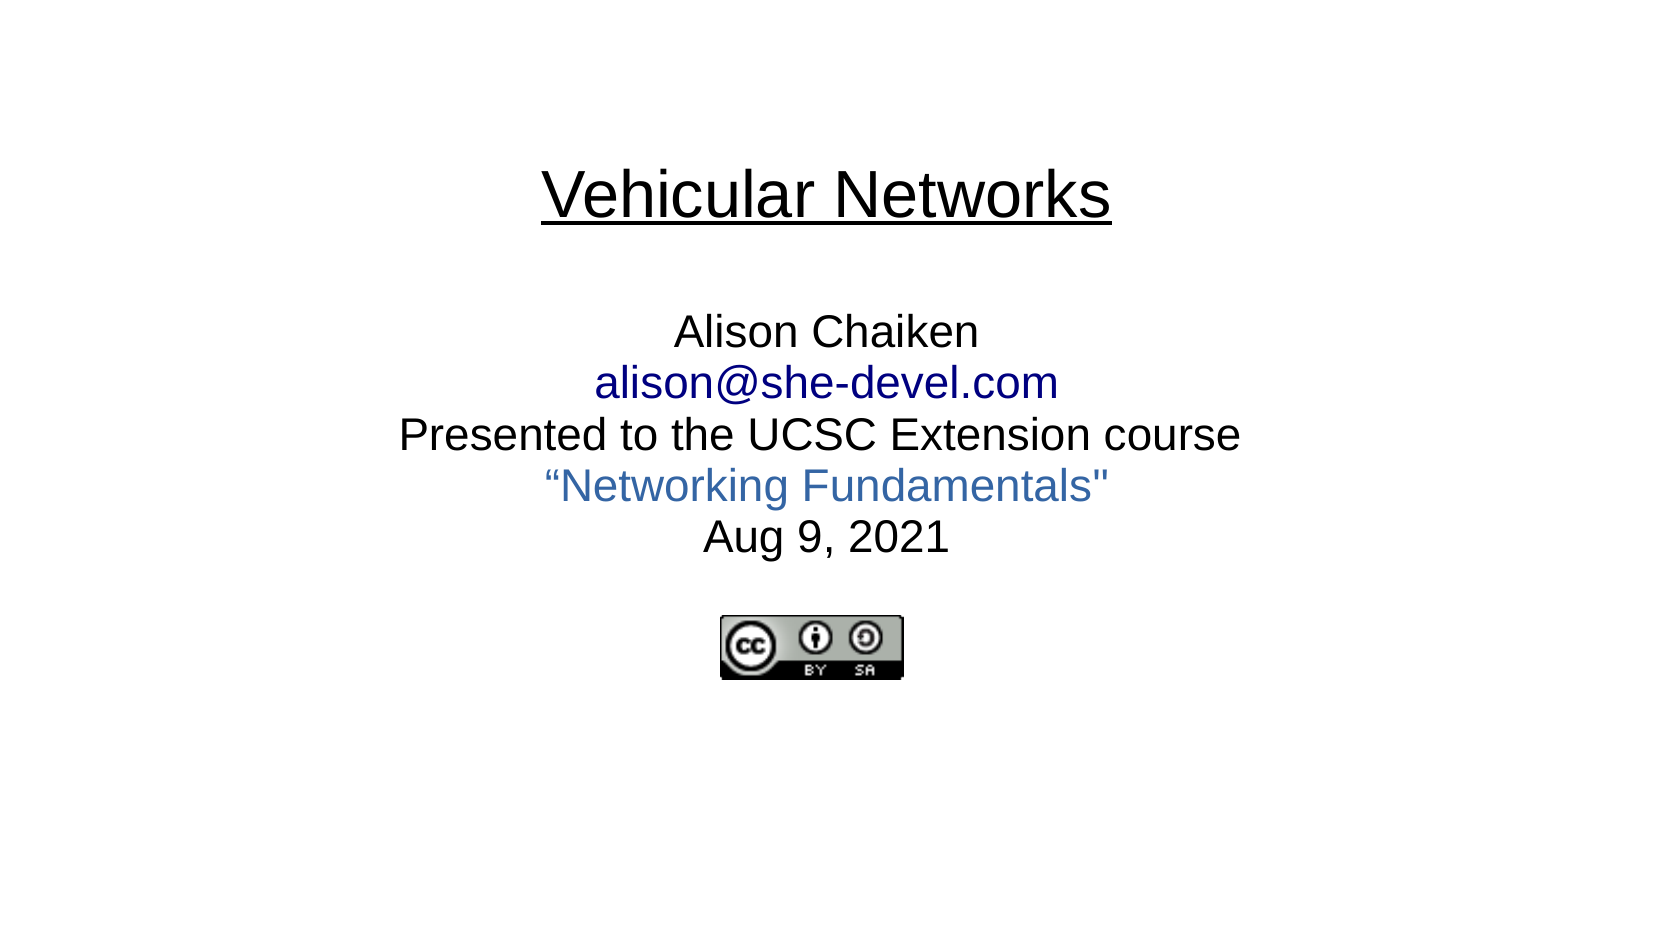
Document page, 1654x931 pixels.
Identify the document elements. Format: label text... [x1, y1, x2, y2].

subtitle Vehicular Networks Alison Chaiken alison@she-devel.com Presented to the UCSC Extension course “Networking Fundamentals" Aug 9, 2021 [82, 37, 1571, 757]
picture [720, 615, 904, 680]
